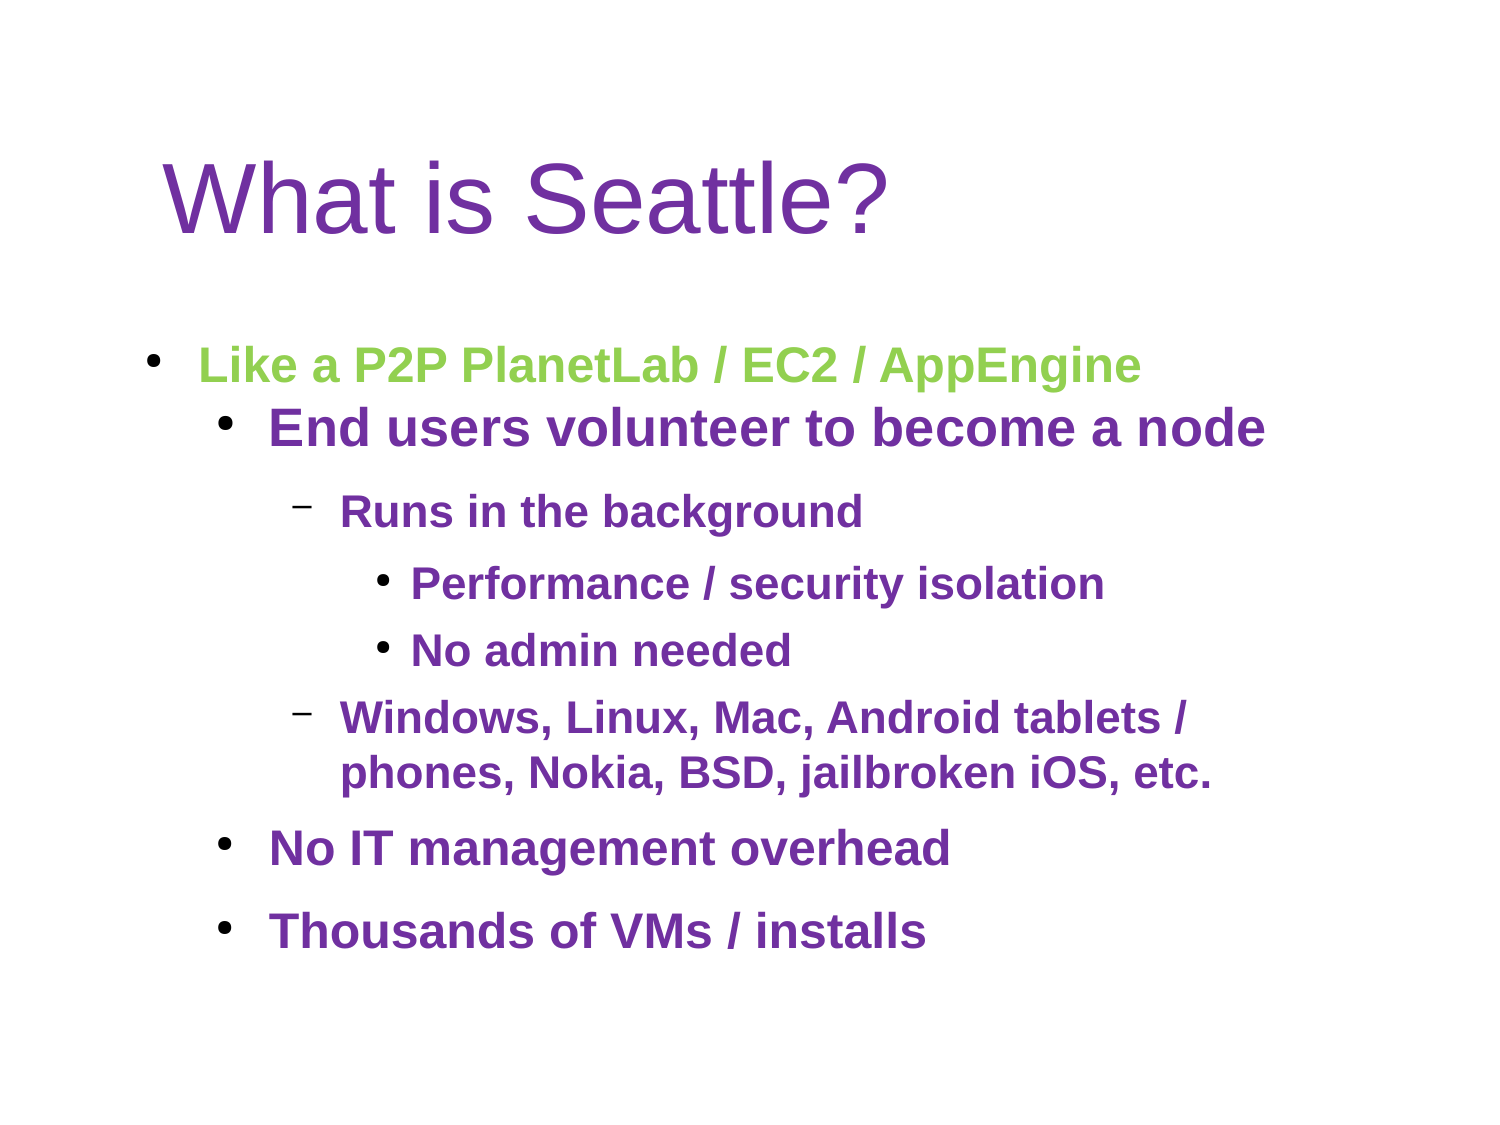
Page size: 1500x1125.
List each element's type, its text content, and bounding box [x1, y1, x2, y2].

title What is Seattle? [112, 99, 1388, 288]
list Like a P2P PlanetLab / EC2 / AppEngine End users volunteer to become a node Runs in the background Performance / security isolation No admin needed Windows, Linux, Mac, Android tablets / phones, Nokia, BSD, jailbroken iOS, etc. No IT management overhead Thousands of VMs / installs [112, 324, 1388, 1051]
